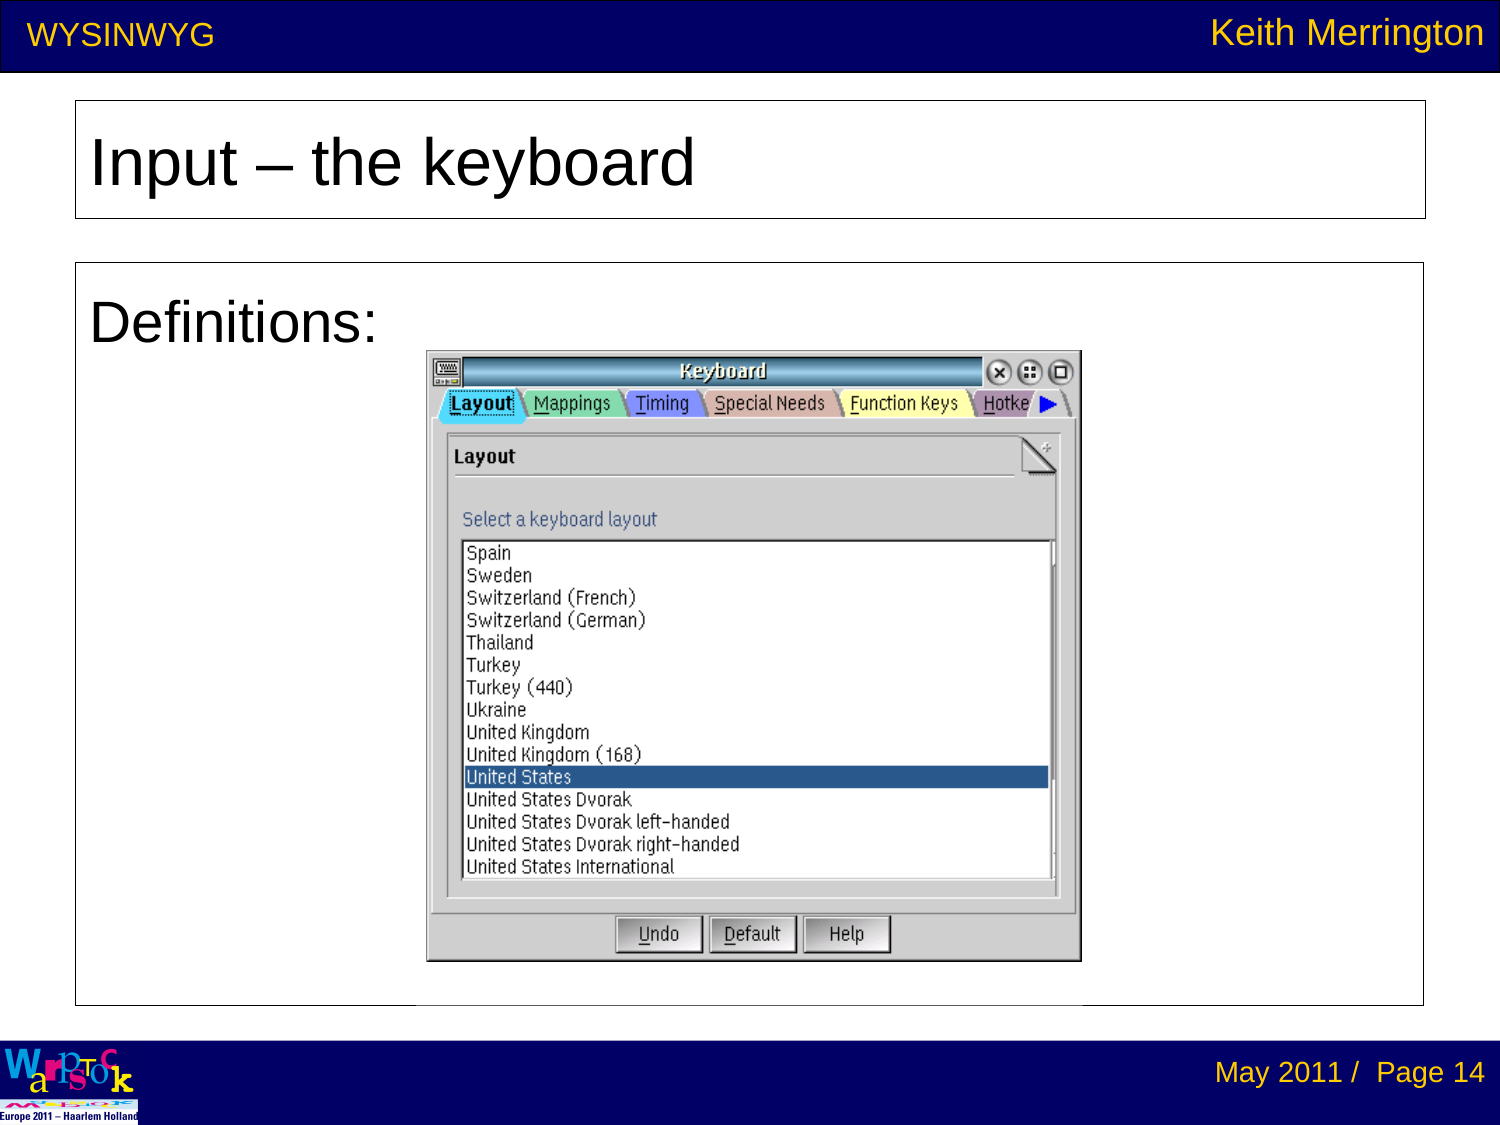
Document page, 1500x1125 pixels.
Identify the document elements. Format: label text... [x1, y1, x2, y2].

list Definitions: [75, 262, 1424, 1006]
title Input – the keyboard [75, 100, 1426, 219]
picture [0, 1042, 138, 1125]
picture [426, 350, 1082, 962]
